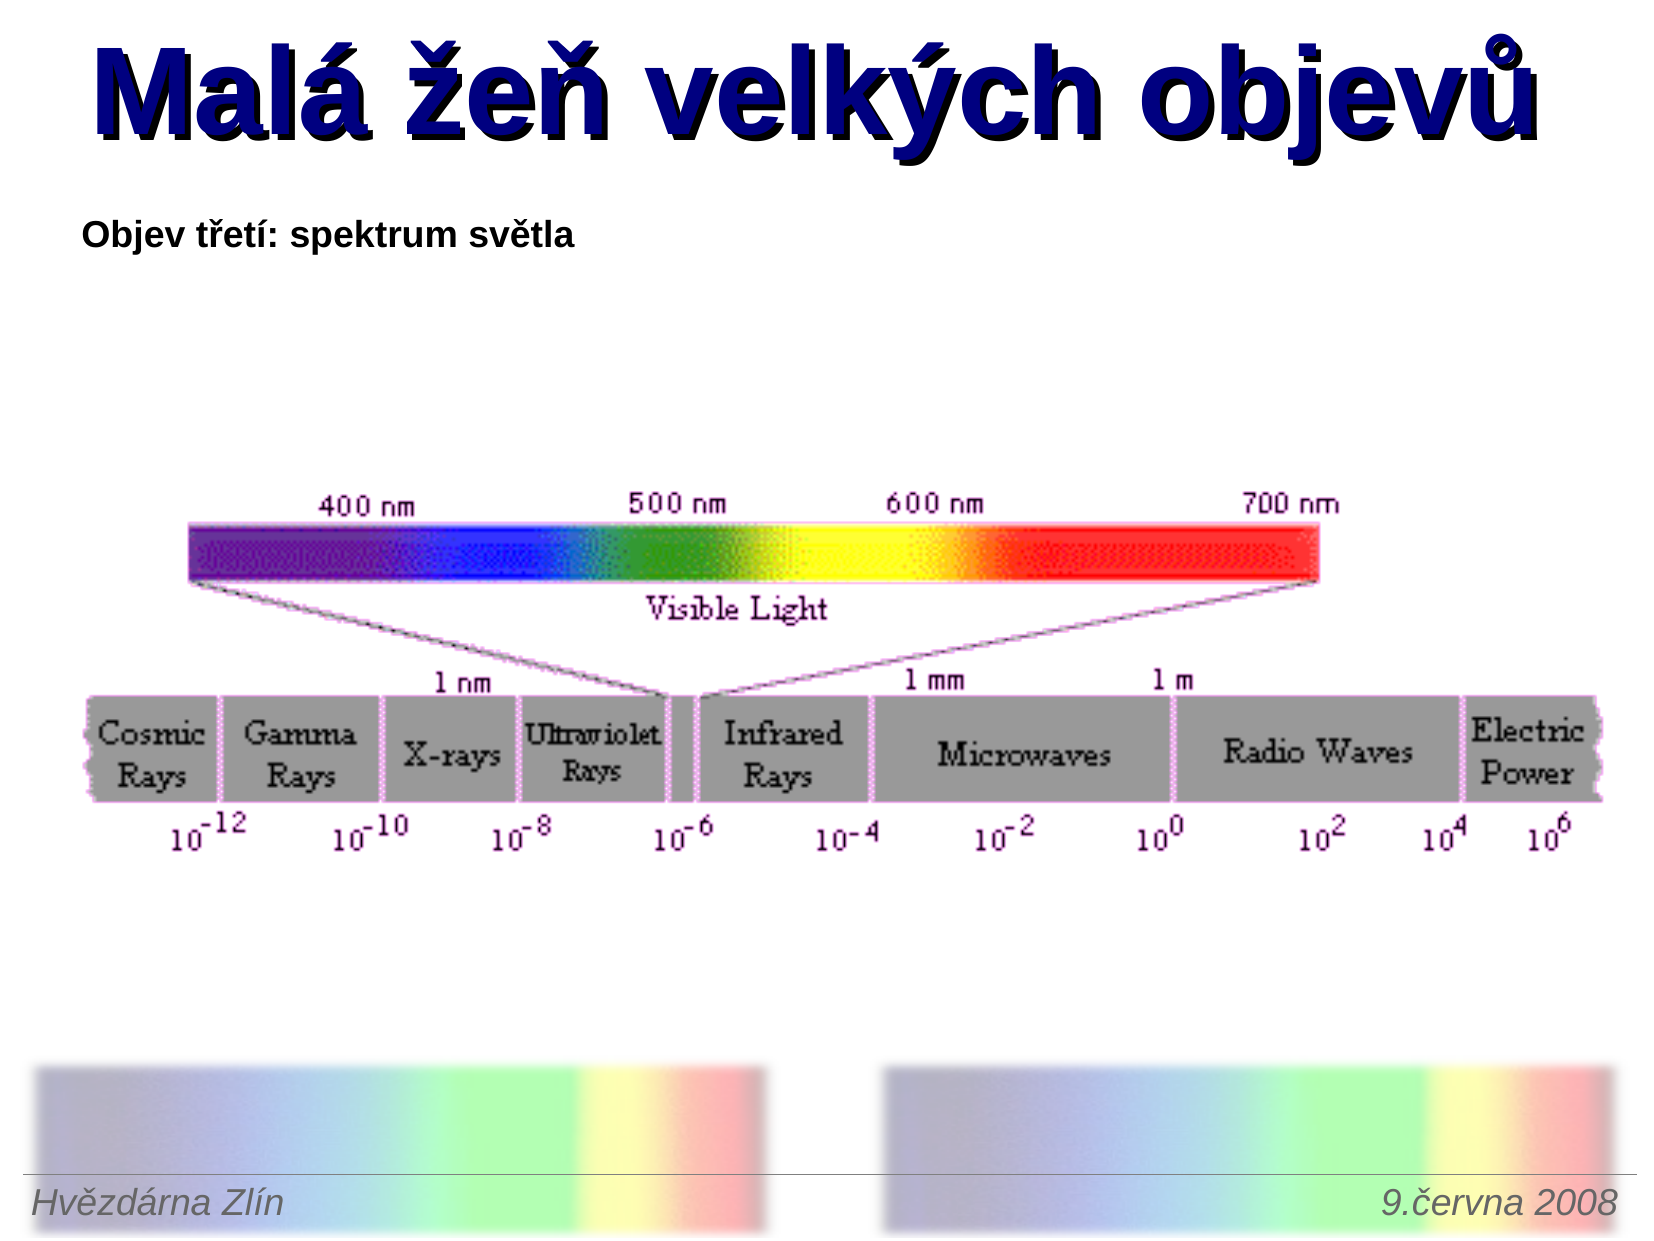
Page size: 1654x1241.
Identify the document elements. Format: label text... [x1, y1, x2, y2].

text_box Objev třetí: spektrum světla [66, 205, 591, 263]
text_box Malá žeň velkých objevů [75, 13, 1558, 169]
text_box Hvězdárna Zlín 9.června 2008 [16, 1174, 1633, 1232]
picture [75, 487, 1613, 864]
picture [5, 1054, 1654, 1238]
